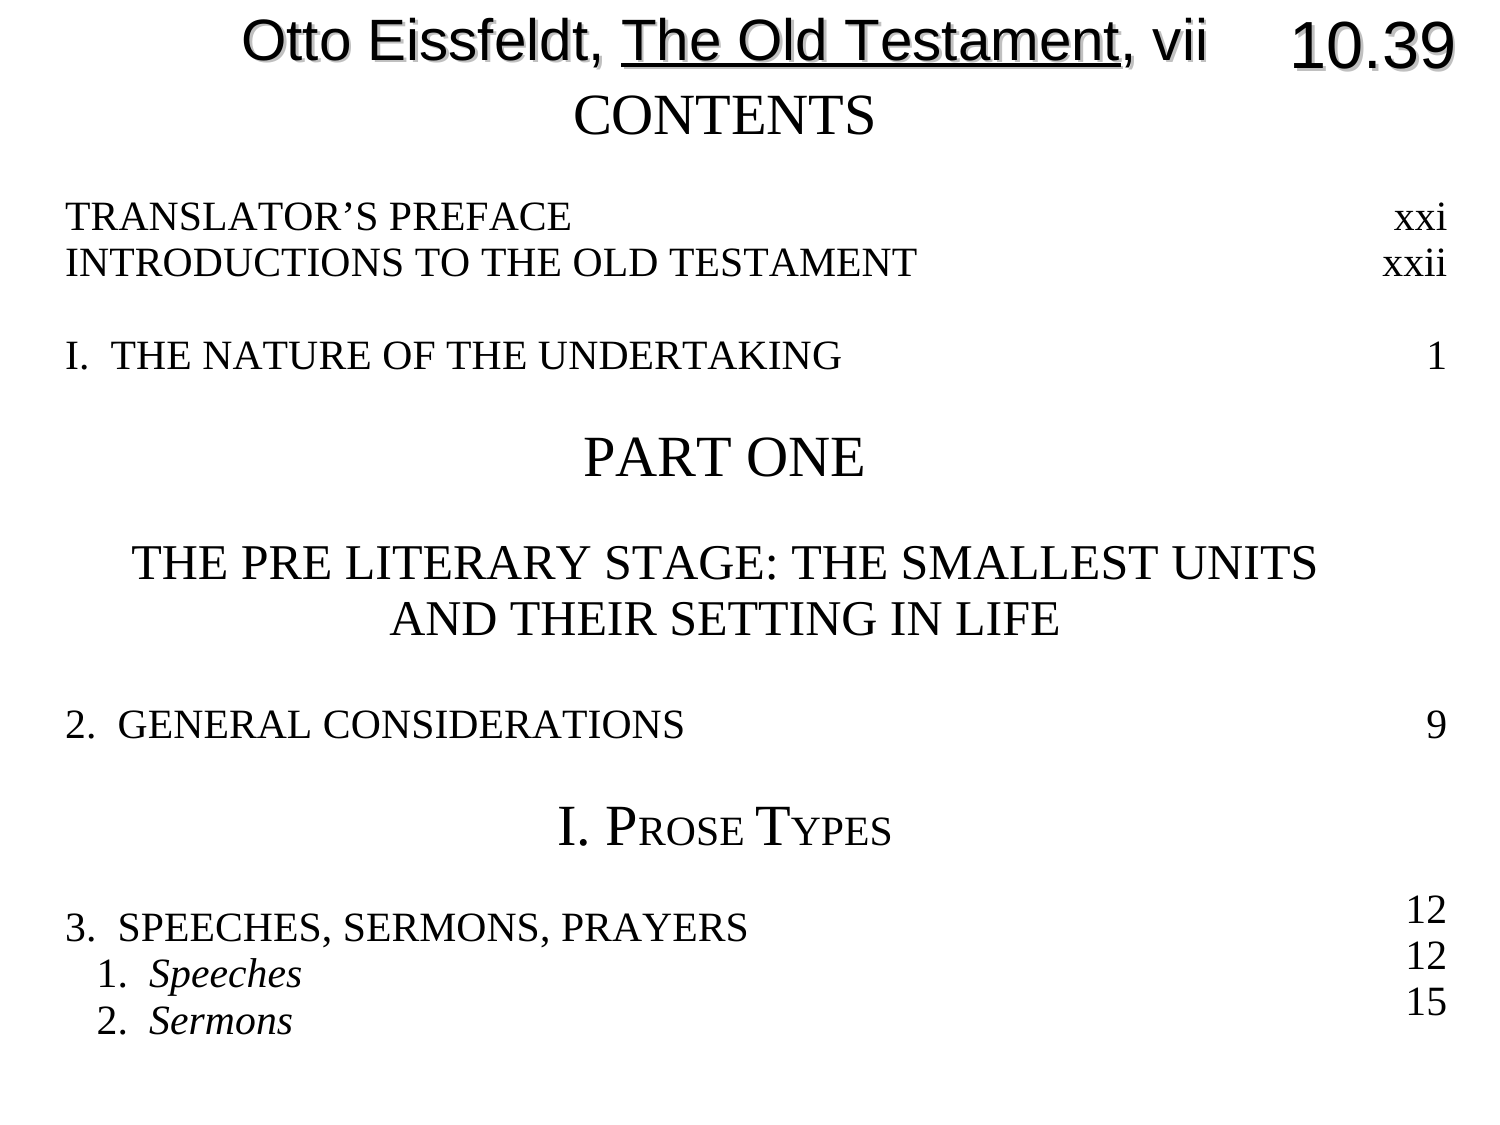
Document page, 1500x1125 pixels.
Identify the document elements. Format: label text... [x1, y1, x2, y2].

text_box CONTENTS TRANSLATOR’S PREFACE INTRODUCTIONS TO THE OLD TESTAMENT I. THE NATURE OF THE UNDERTAKING PART ONE THE PRE LITERARY STAGE: THE SMALLEST UNITS AND THEIR SETTING IN LIFE 2. GENERAL CONSIDERATIONS I. PROSE TYPES 3. SPEECHES, SERMONS, PRAYERS 1. Speeches 2. Sermons [50, 74, 1401, 1051]
text_box 10.39 [1275, 0, 1500, 91]
text_box Otto Eissfeldt, The Old Testament, vii [212, 0, 1238, 74]
text_box xxi xxii 1 9 12 12 15 [112, 74, 1463, 1033]
